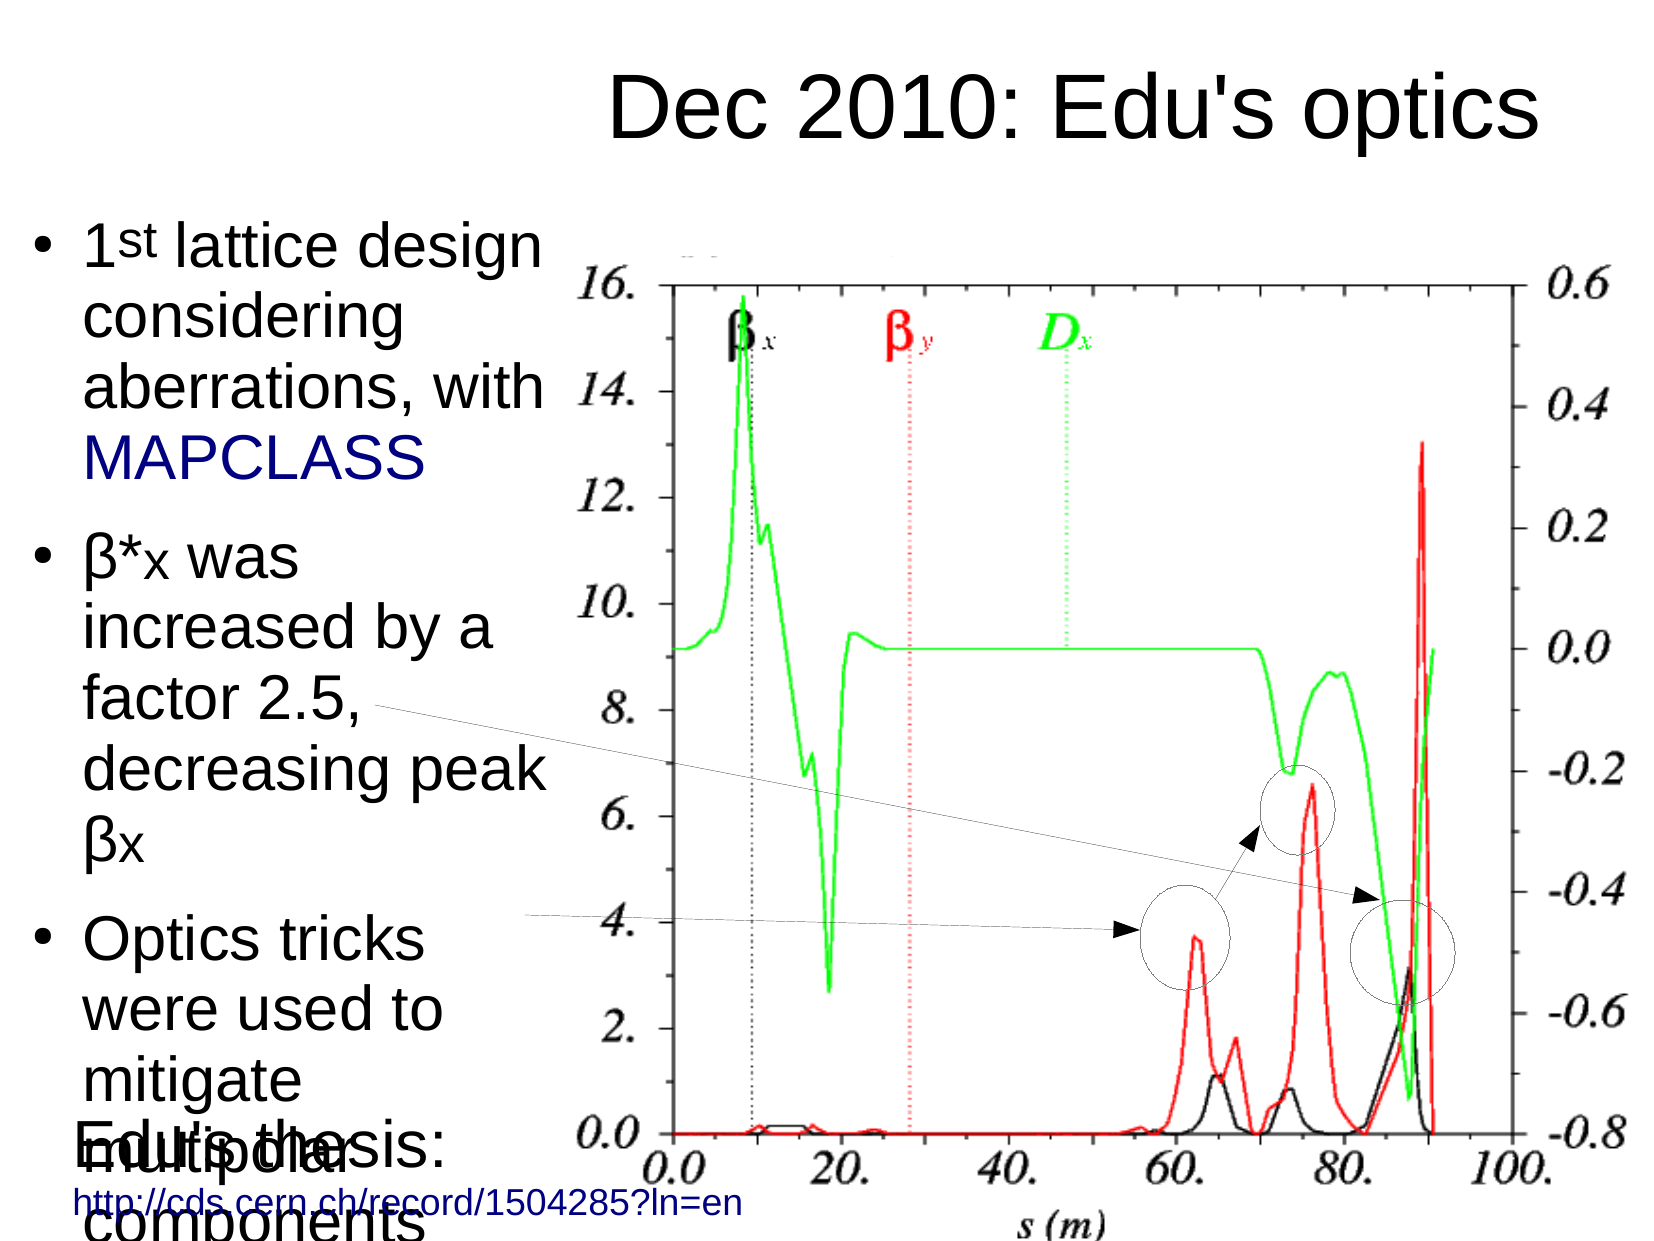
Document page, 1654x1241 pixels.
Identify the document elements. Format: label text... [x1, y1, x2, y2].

text_box Edu's thesis: http://cds.cern.ch/record/1504285?ln=en [57, 1057, 759, 1231]
picture [571, 256, 1636, 1241]
list 1st lattice design considering aberrations, with MAPCLASS β*x was increased by a factor 2.5, decreasing peak βx Optics tricks were used to mitigate multipolar components [15, 210, 571, 1241]
title Dec 2010: Edu's optics [529, 2, 1621, 211]
